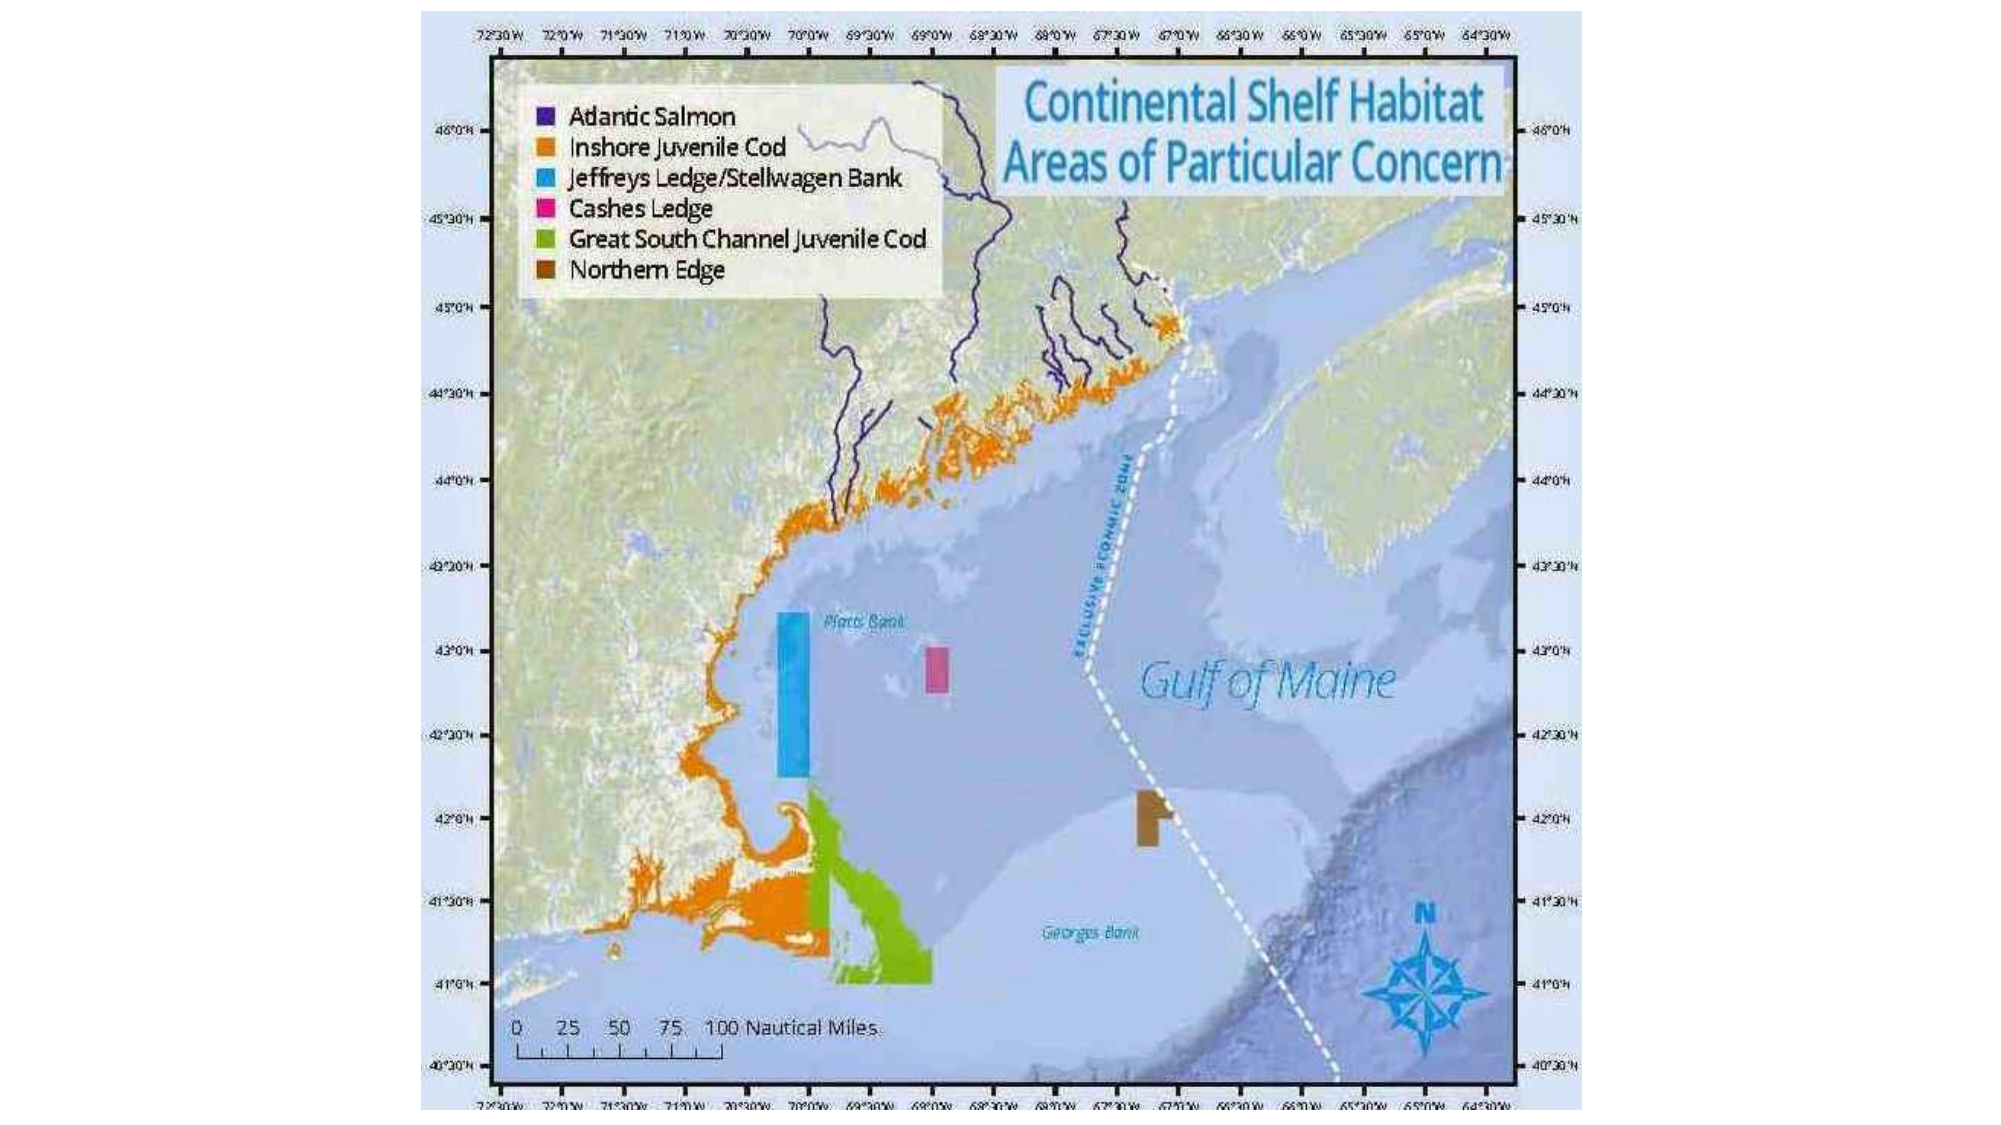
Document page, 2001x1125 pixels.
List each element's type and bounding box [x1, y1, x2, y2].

picture [421, 11, 1582, 1110]
